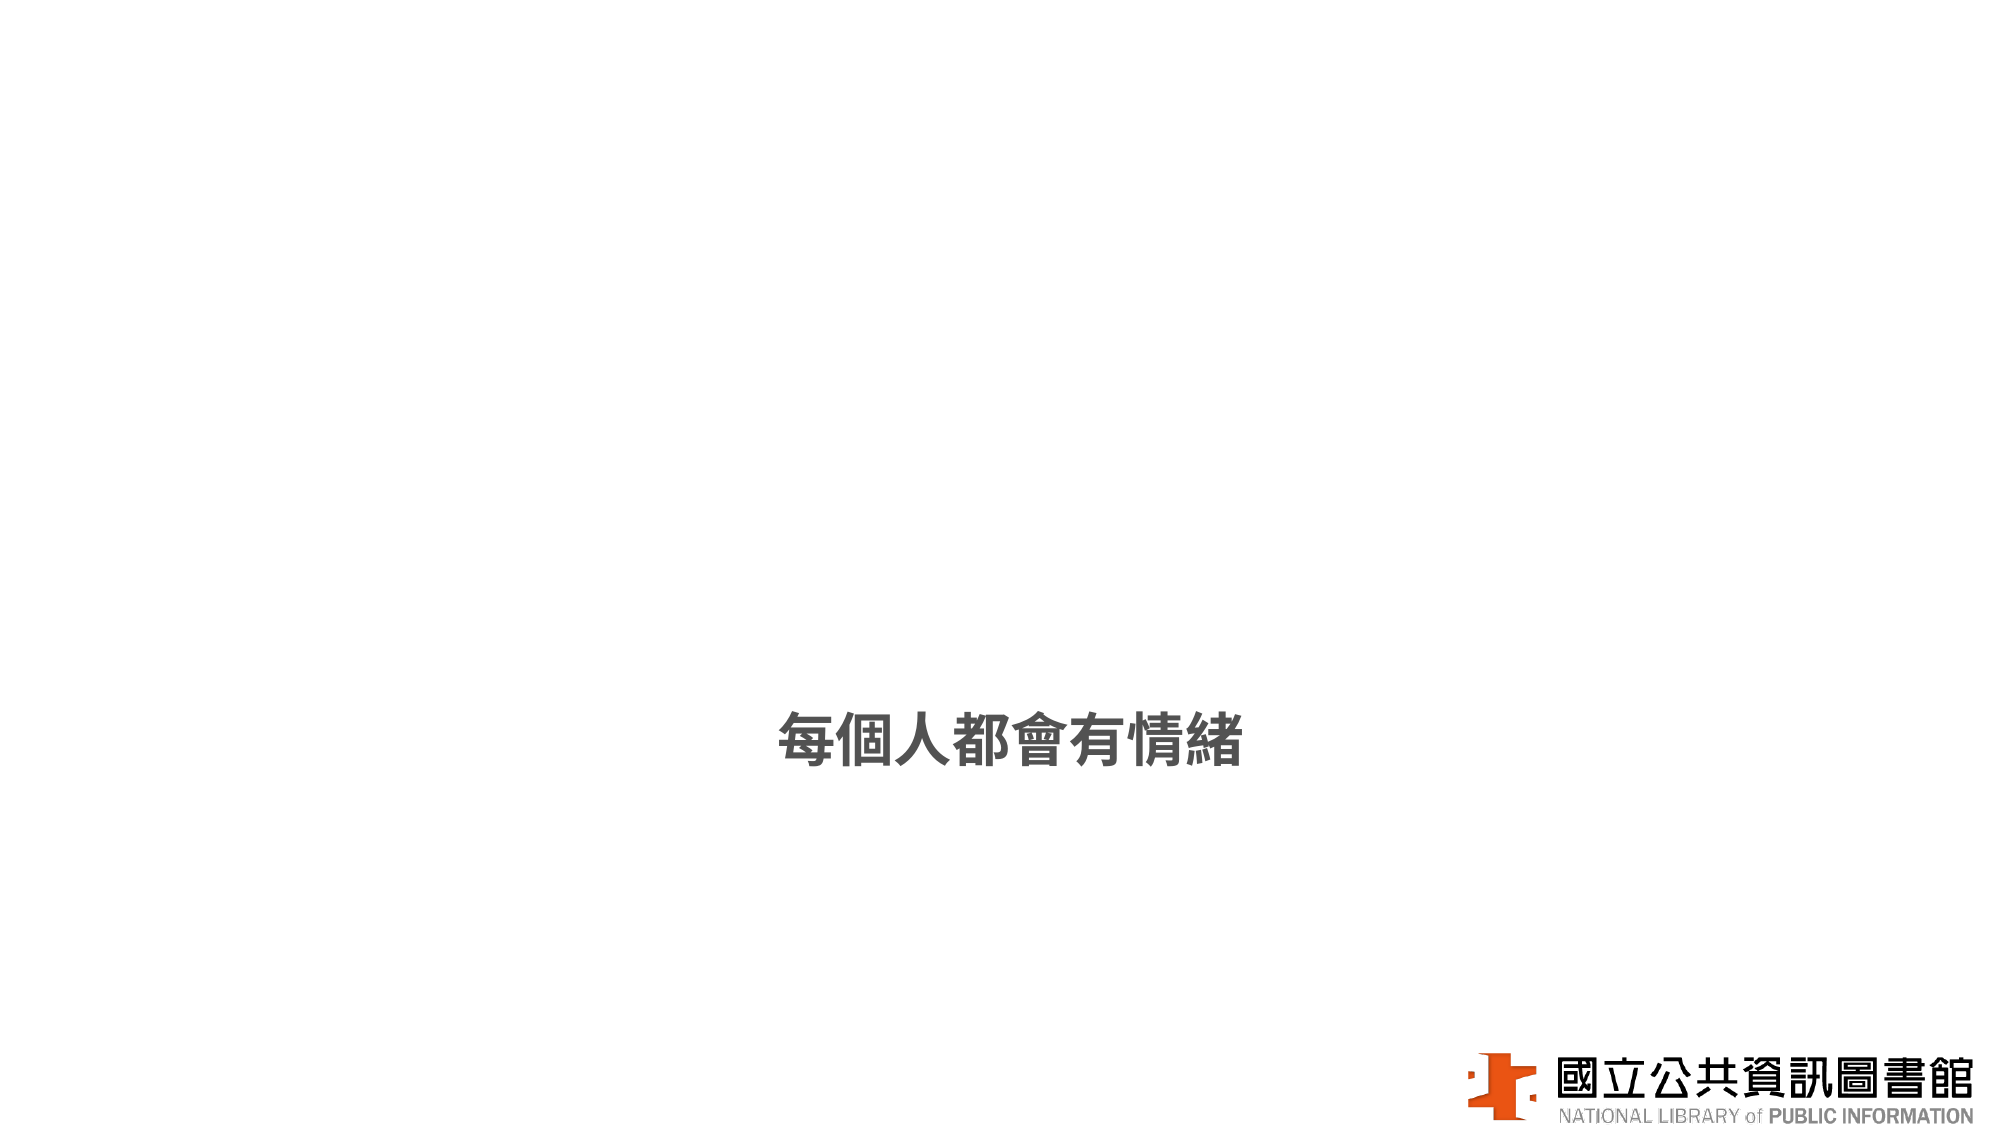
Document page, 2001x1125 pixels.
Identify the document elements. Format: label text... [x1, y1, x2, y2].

text_box 每個人都會有情緒 [762, 695, 1259, 780]
picture [1465, 1050, 1975, 1125]
